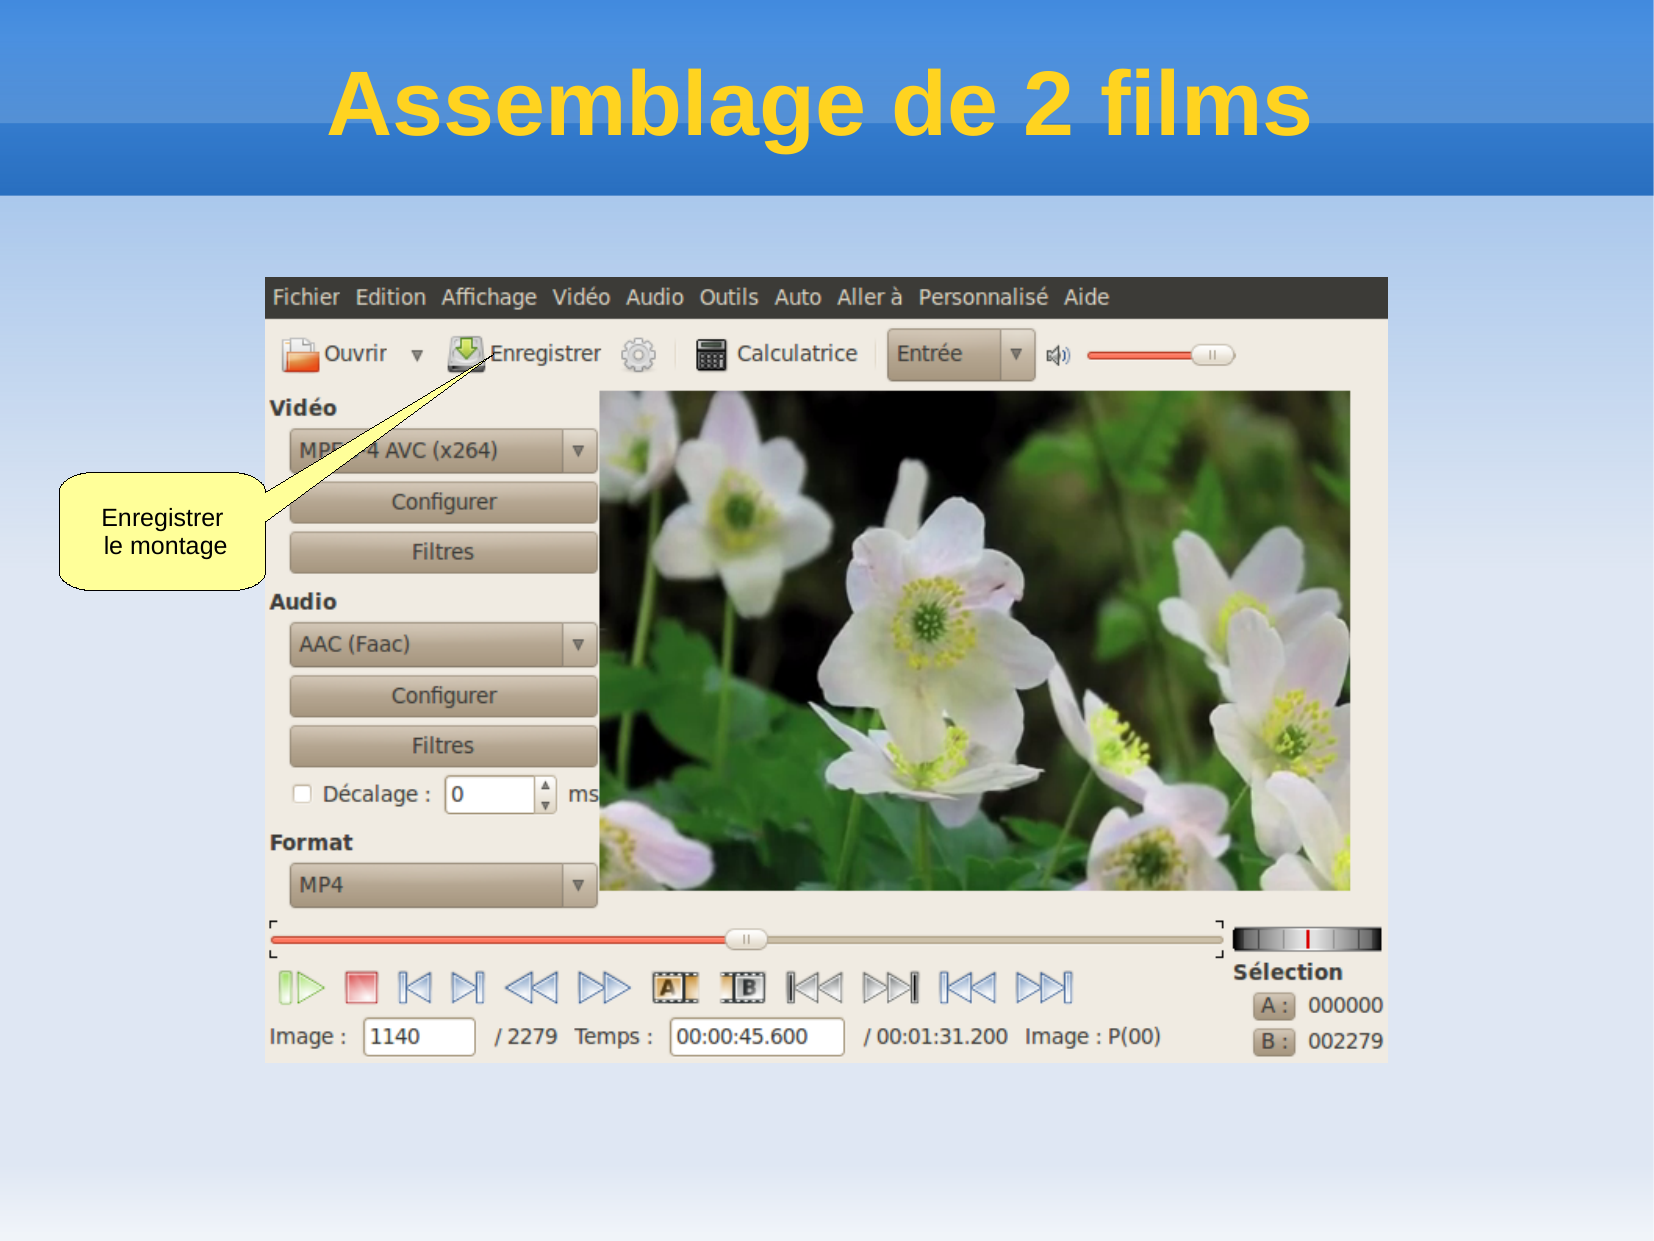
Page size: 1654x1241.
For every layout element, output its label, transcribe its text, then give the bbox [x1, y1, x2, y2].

text_box Enregistrer le montage [59, 353, 494, 591]
title Assemblage de 2 films [76, 7, 1565, 200]
picture [0, 0, 1654, 1241]
